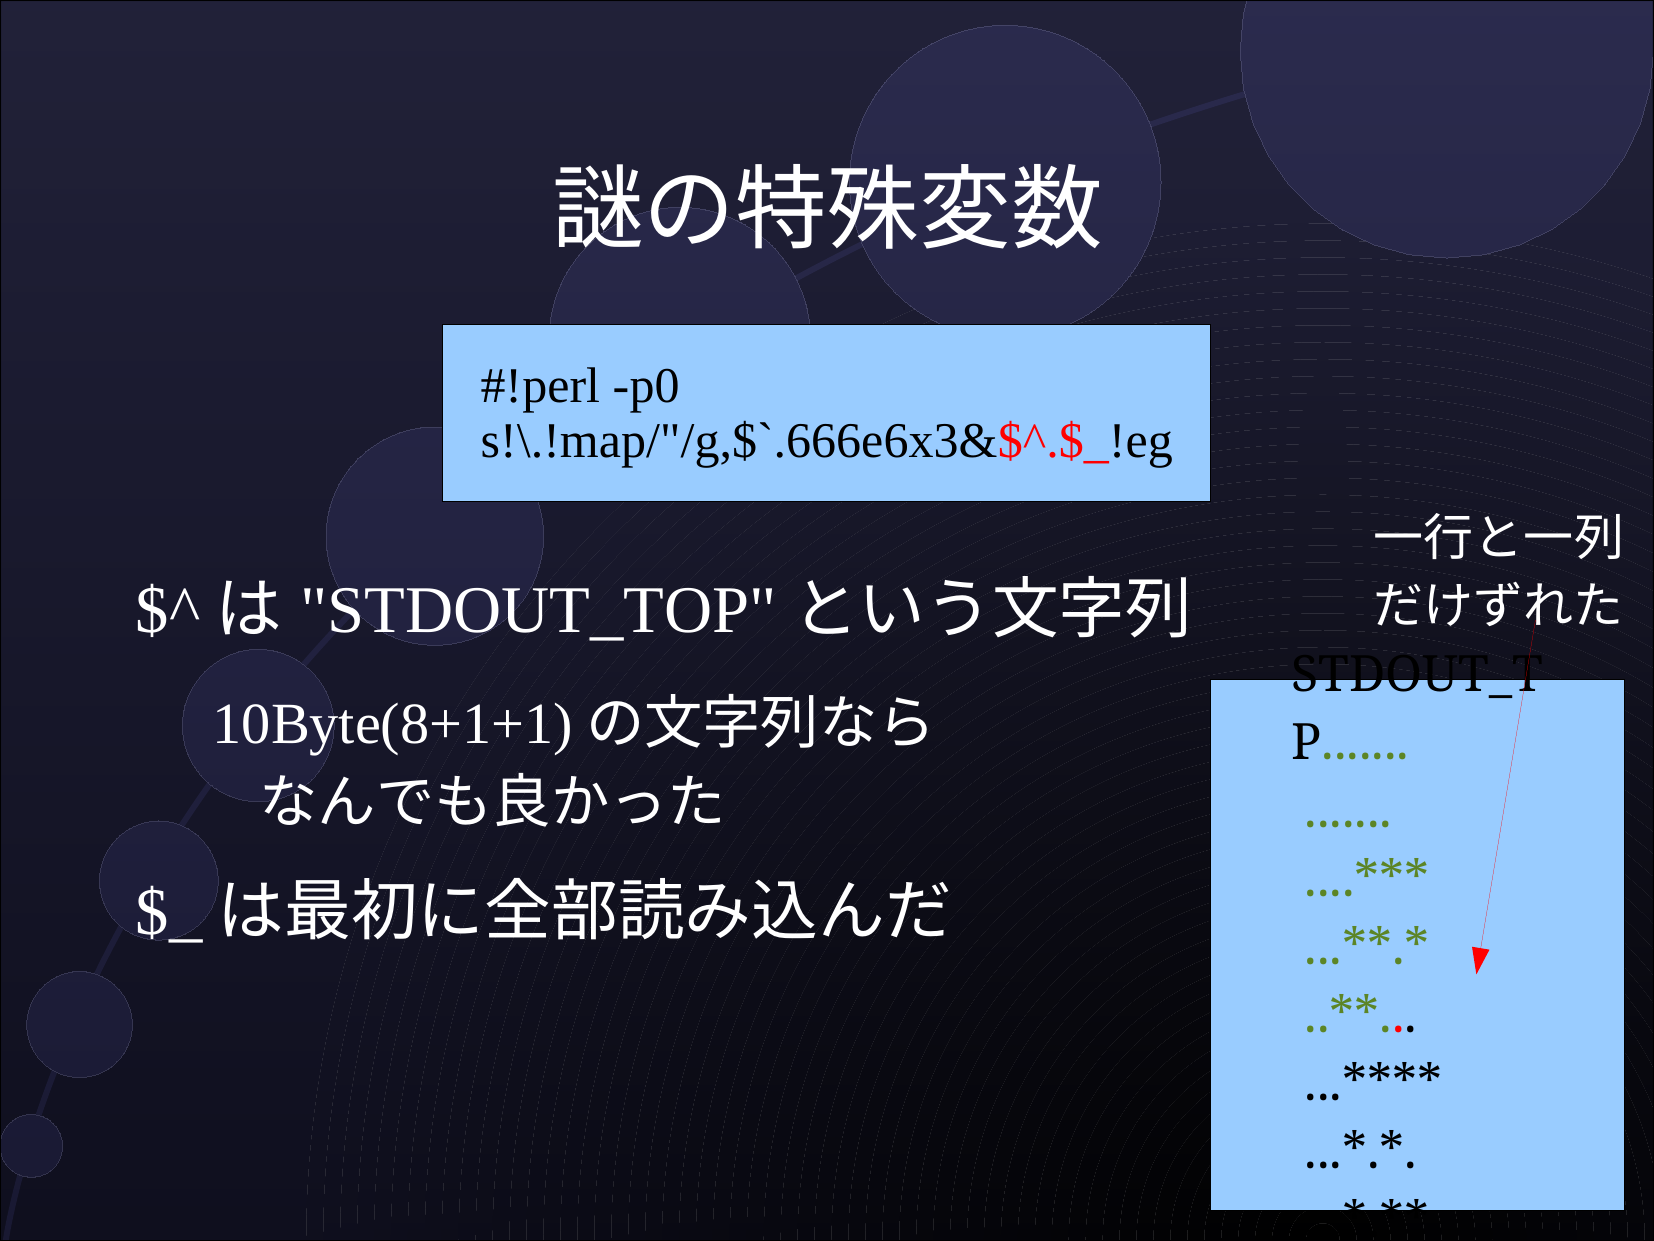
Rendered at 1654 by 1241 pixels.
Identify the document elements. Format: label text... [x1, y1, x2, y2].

text_box #!perl -p0 s!\.!map/"/g,$`.666e6x3&$^.$_!eg [442, 324, 1211, 502]
text_box 一行と一列 だけずれた [1373, 501, 1625, 603]
text_box STDOUT_T P....... ....... ....*** ...**.* ..**... ...**** ...*.*. ...*.** [1210, 679, 1625, 1211]
title 謎の特殊変数 [121, 102, 1534, 311]
list $^は"STDOUT_TOP"という文字列 10Byte(8+1+1)の文字列なら なんでも良かった $_は最初に全部読み込んだ [118, 561, 1534, 1127]
